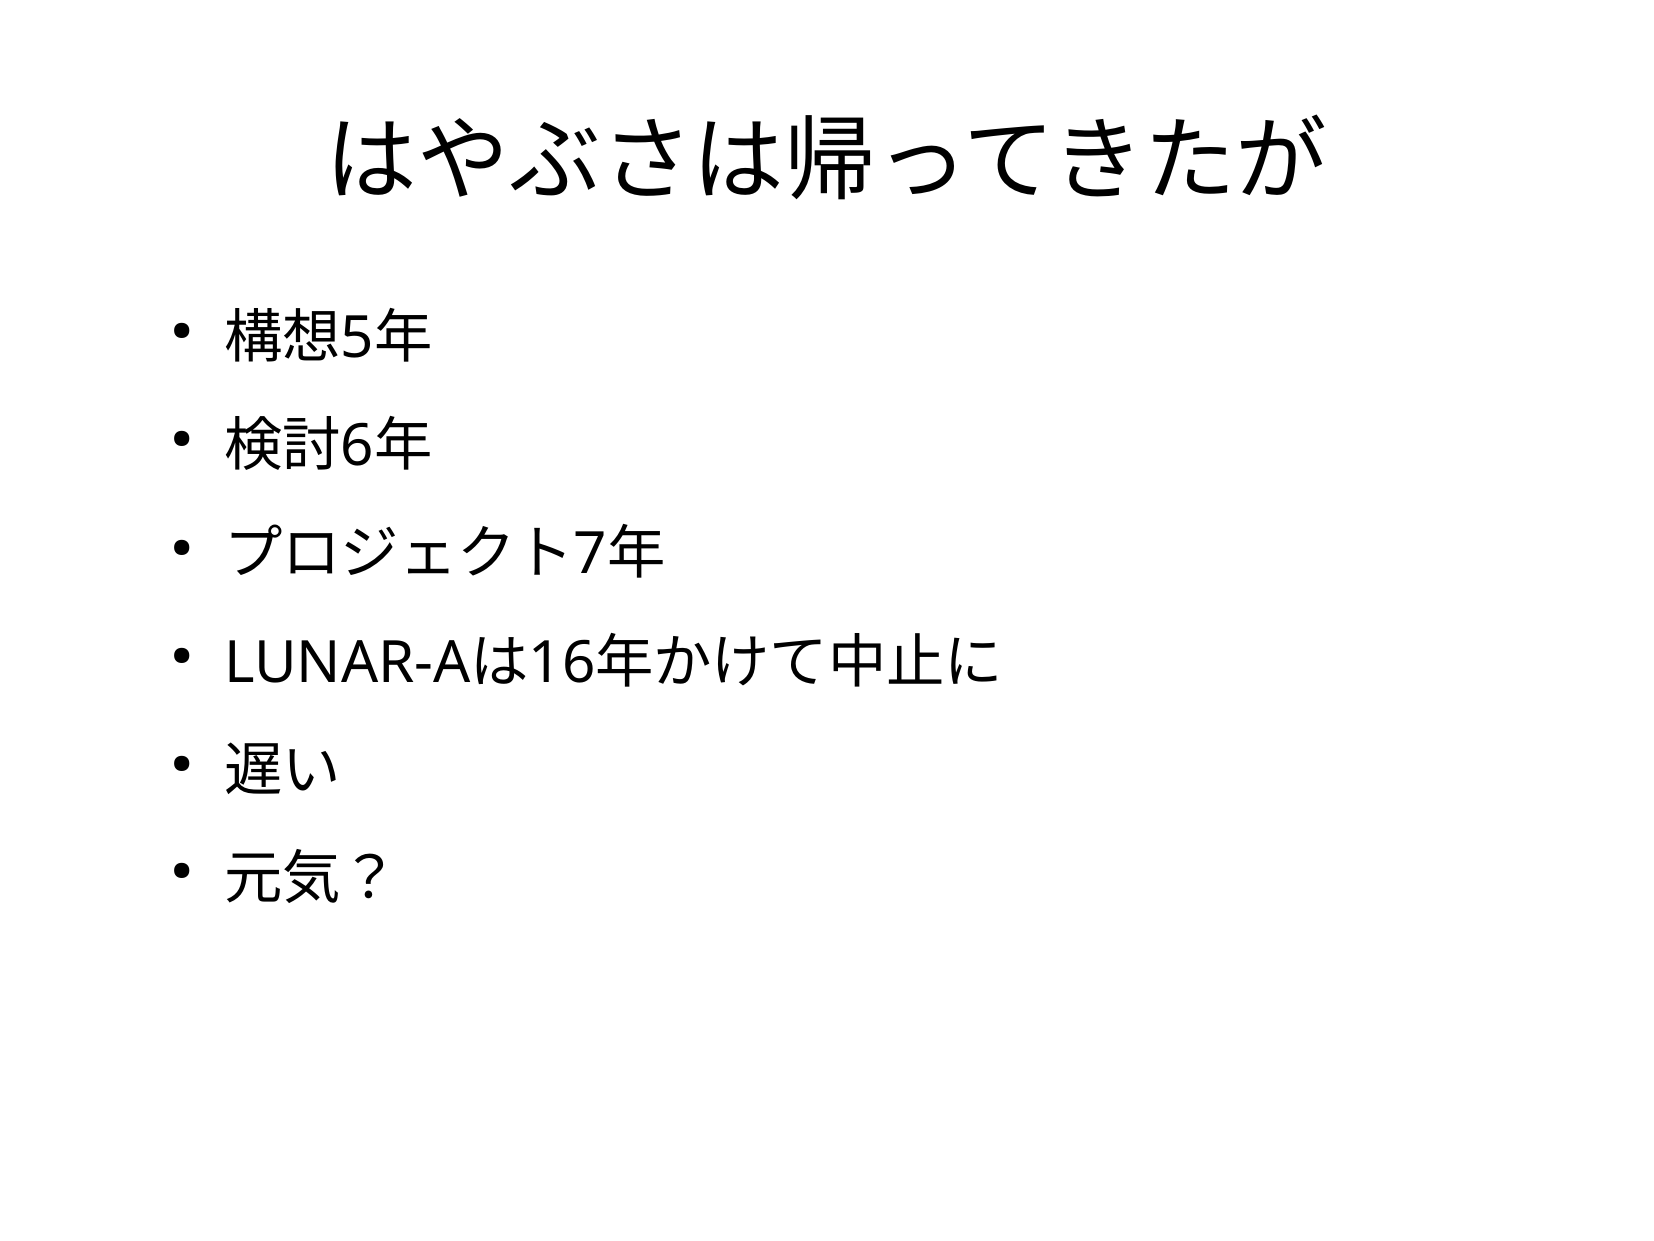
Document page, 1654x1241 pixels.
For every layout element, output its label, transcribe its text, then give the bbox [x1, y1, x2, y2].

list 構想5年 検討6年 プロジェクト7年 LUNAR-Aは16年かけて中止に 遅い 元気？ [82, 290, 1571, 1109]
title はやぶさは帰ってきたが [82, 56, 1571, 250]
